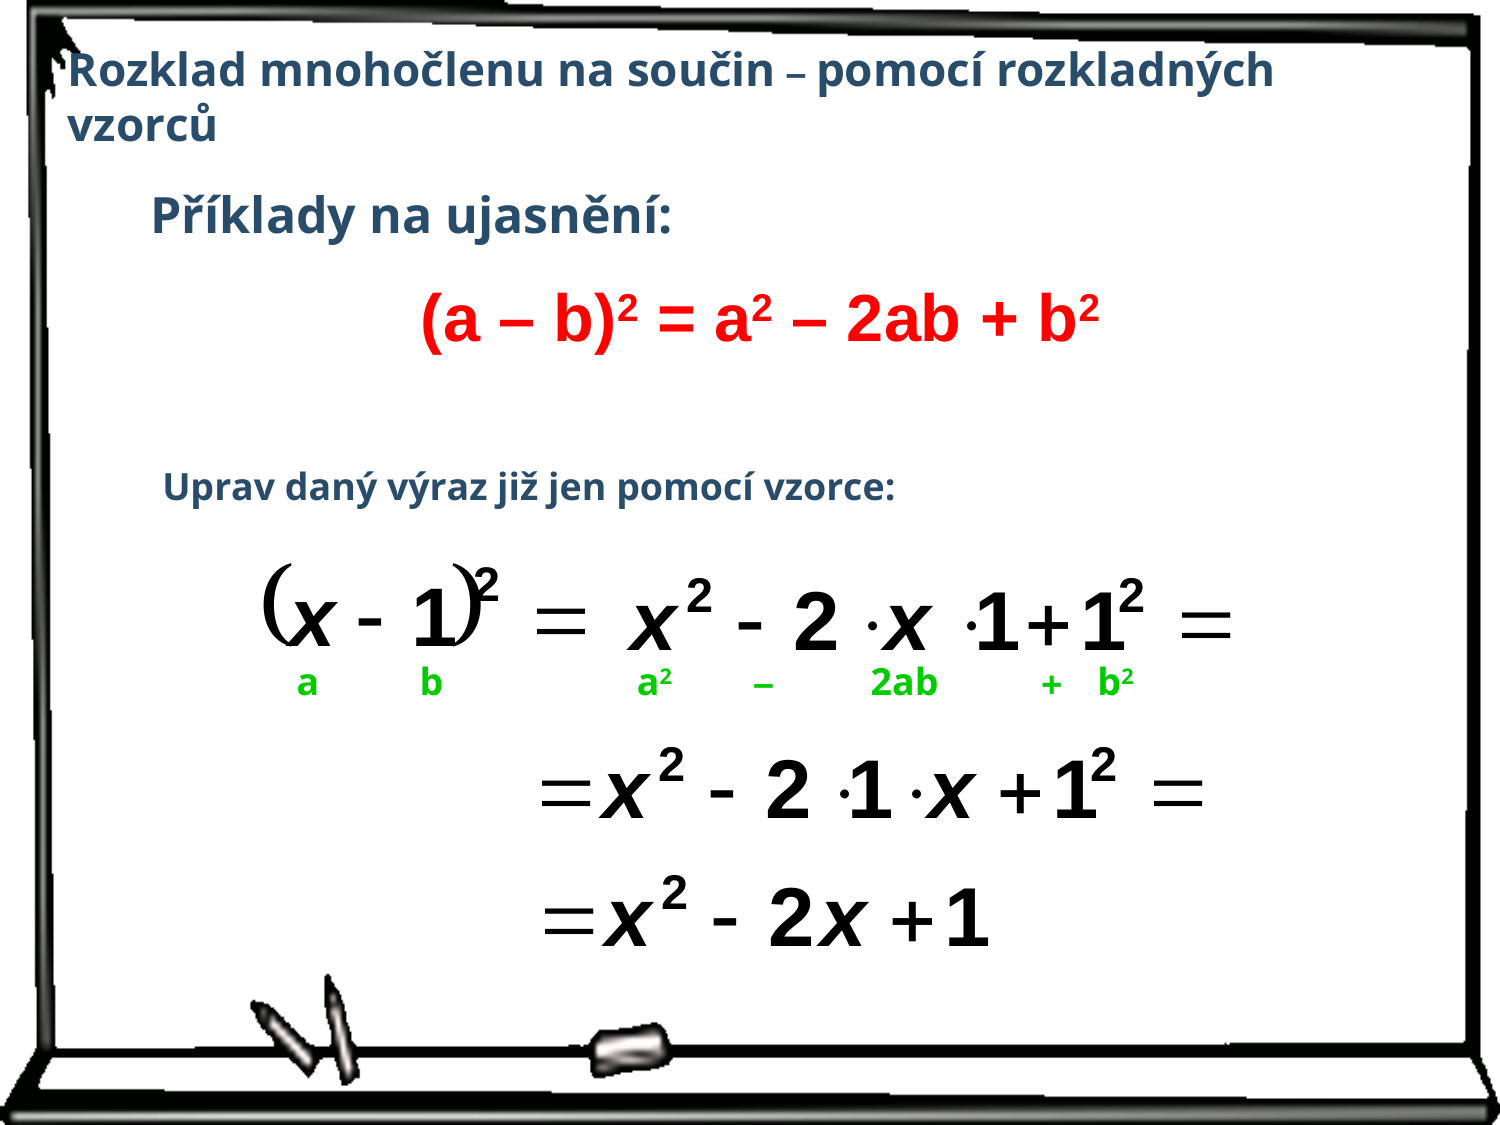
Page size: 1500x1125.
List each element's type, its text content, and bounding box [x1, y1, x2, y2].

picture [0, 0, 1500, 1125]
text_box (a – b)2 = a2 – 2ab + b2 [406, 266, 1115, 363]
text_box + [1026, 641, 1133, 725]
text_box Rozklad mnohočlenu na součin – pomocí rozkladných vzorců [53, 54, 1447, 138]
text_box – [738, 640, 838, 723]
text_box b2 [1082, 639, 1190, 722]
chart [520, 728, 1209, 833]
text_box 2ab [855, 639, 963, 722]
text_box [248, 549, 589, 682]
chart [613, 559, 1233, 665]
chart [523, 856, 996, 961]
text_box a [281, 639, 342, 722]
text_box a2 [622, 639, 722, 722]
text_box Příklady na ujasnění: [135, 172, 1447, 256]
text_box Uprav daný výraz již jen pomocí vzorce: [147, 444, 1093, 528]
text_box b [404, 639, 464, 722]
